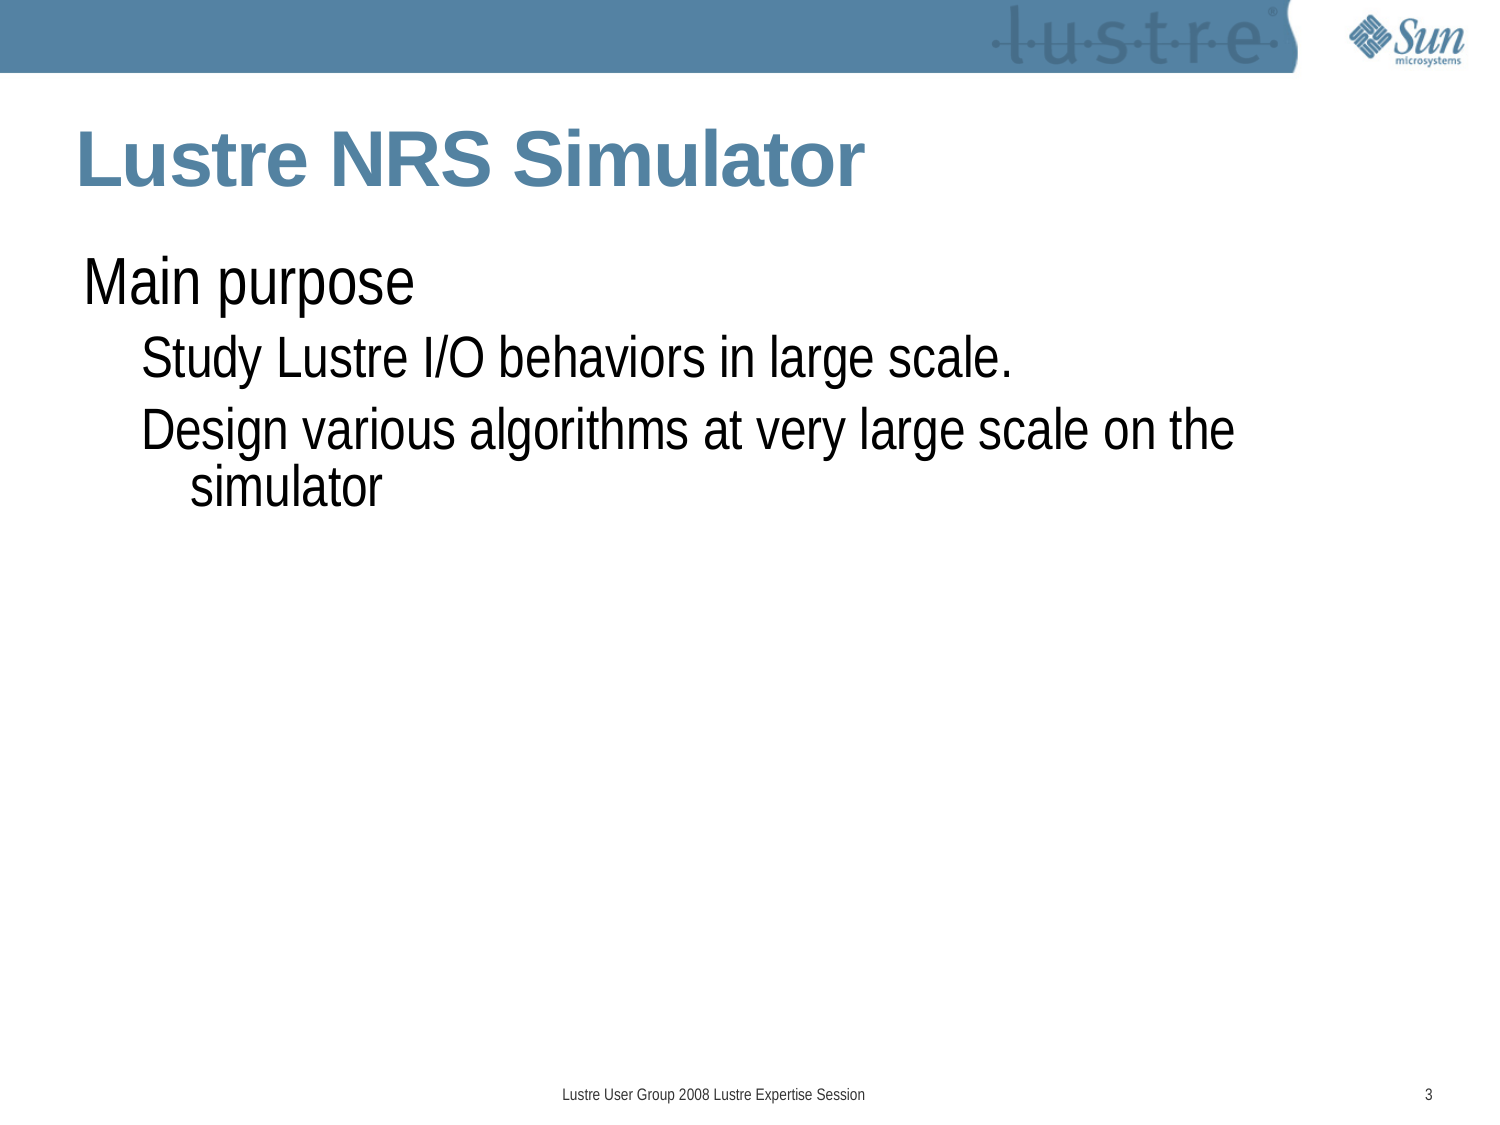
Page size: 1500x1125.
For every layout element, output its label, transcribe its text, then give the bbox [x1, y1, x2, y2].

picture [0, 0, 1500, 91]
list Main purpose Study Lustre I/O behaviors in large scale. Design various algorithms at very large scale on the simulator [64, 252, 1401, 1042]
title Lustre NRS Simulator [75, 123, 1437, 227]
